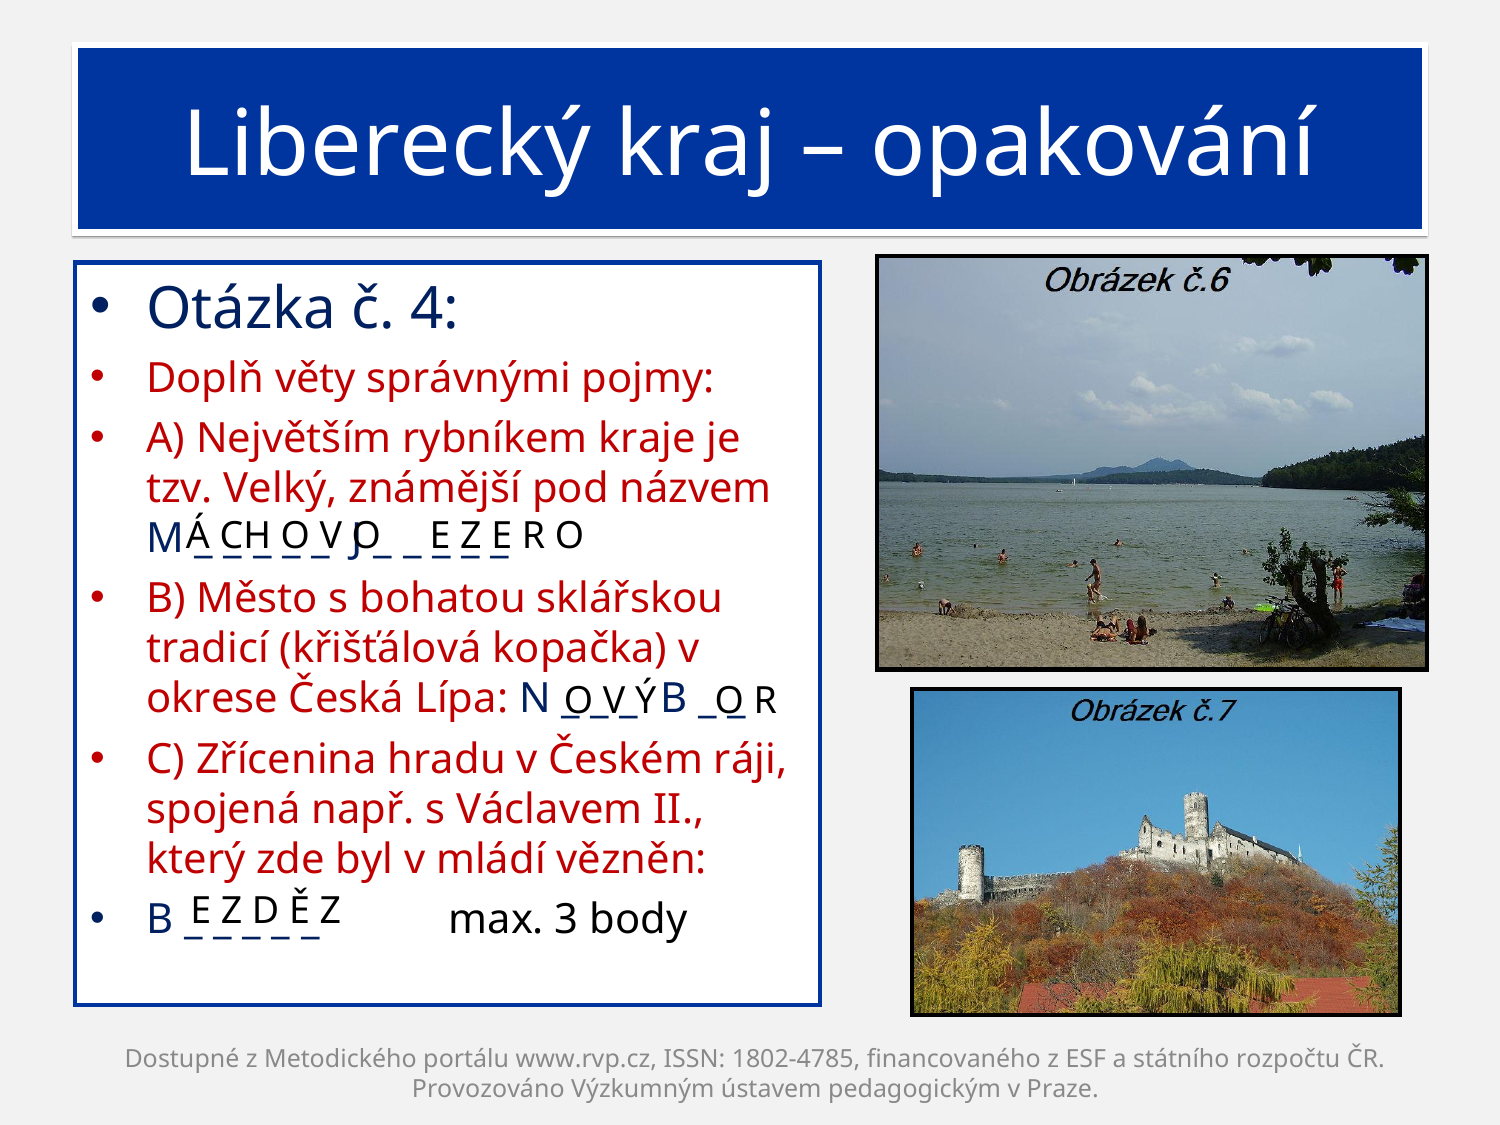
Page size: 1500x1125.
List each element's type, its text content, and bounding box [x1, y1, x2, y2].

text_box E Z D Ě Z [175, 878, 387, 940]
text_box Dostupné z Metodického portálu www.rvp.cz, ISSN: 1802-4785, financovaného z ESF a státního rozpočtu ČR. Provozováno Výzkumným ústavem pedagogickým v Praze. [93, 1042, 1418, 1103]
title Liberecký kraj – opakování [75, 45, 1426, 233]
text_box [878, 257, 1426, 668]
text_box Á CH O V O E Z E R O [171, 503, 703, 565]
list Otázka č. 4: Doplň věty správnými pojmy: A) Největším rybníkem kraje je tzv. Velký, známější pod názvem M _ _ _ _ _ J _ _ _ _ _ B) Město s bohatou sklářskou tradicí (křišťálová kopačka) v okrese Česká Lípa: N _ _ _ B _ _ C) Zřícenina hradu v Českém ráji, spojená např. s Václavem II., který zde byl v mládí vězněn: B _ _ _ _ _ max. 3 body [74, 262, 821, 1006]
picture [914, 691, 1399, 1014]
text_box O V Ý O R [549, 667, 833, 729]
